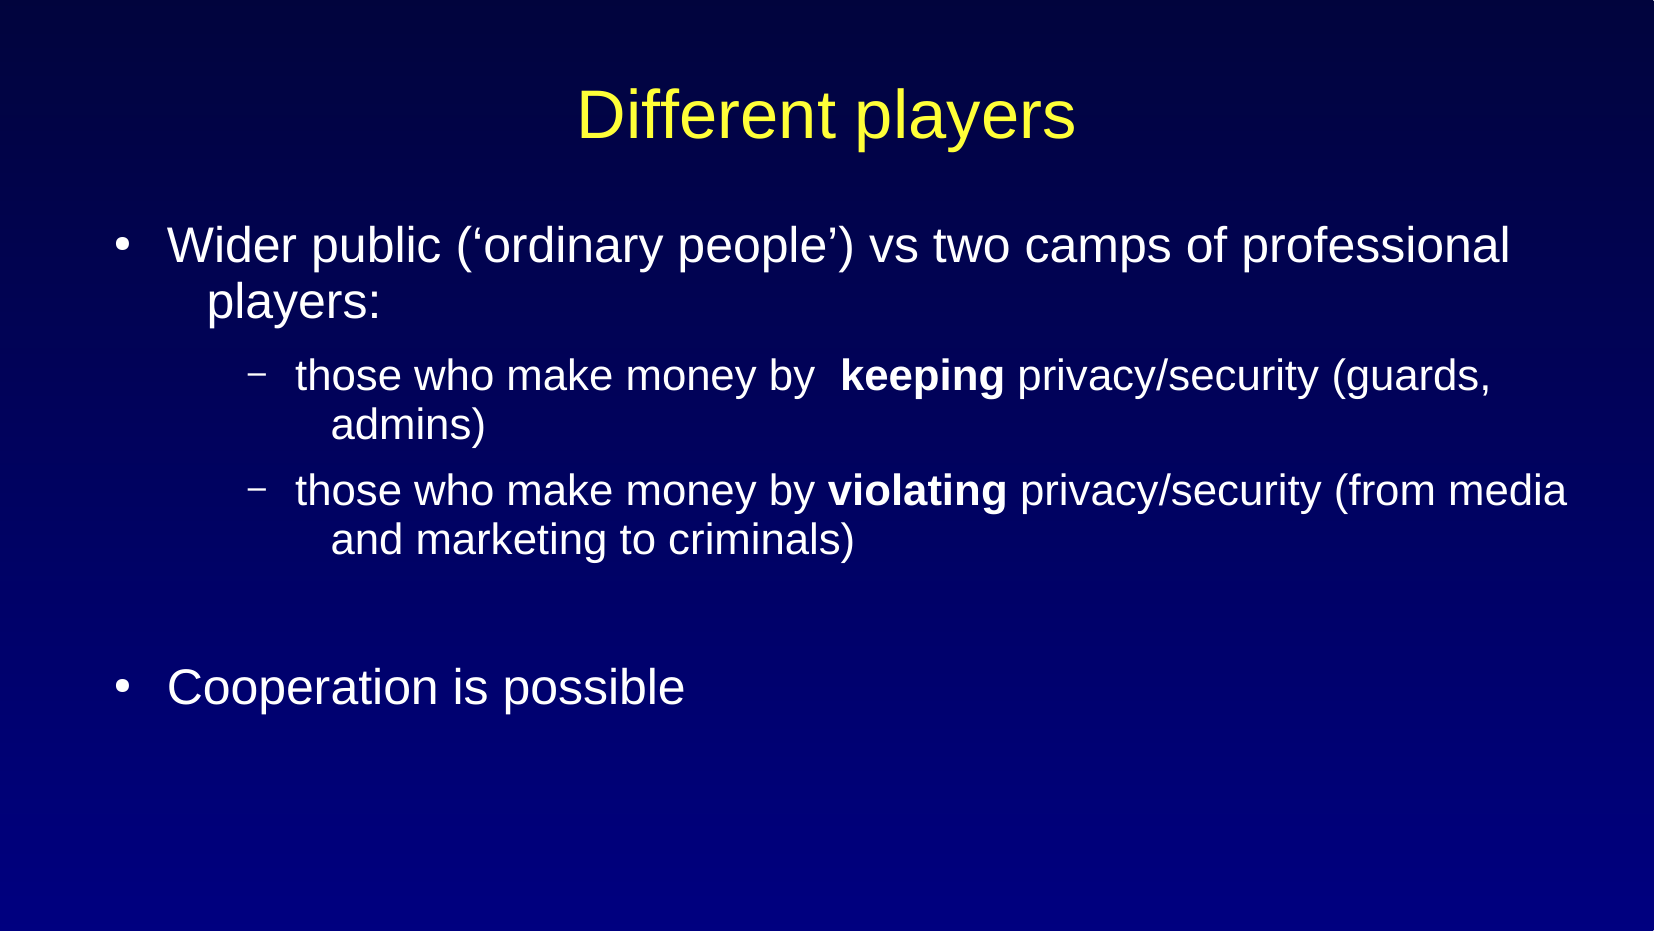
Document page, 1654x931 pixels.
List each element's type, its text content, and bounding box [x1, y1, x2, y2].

list Wider public (‘ordinary people’) vs two camps of professional players: those who make money by keeping privacy/security (guards, admins) those who make money by violating privacy/security (from media and marketing to criminals) Cooperation is possible [82, 217, 1571, 758]
title Different players [82, 37, 1571, 193]
